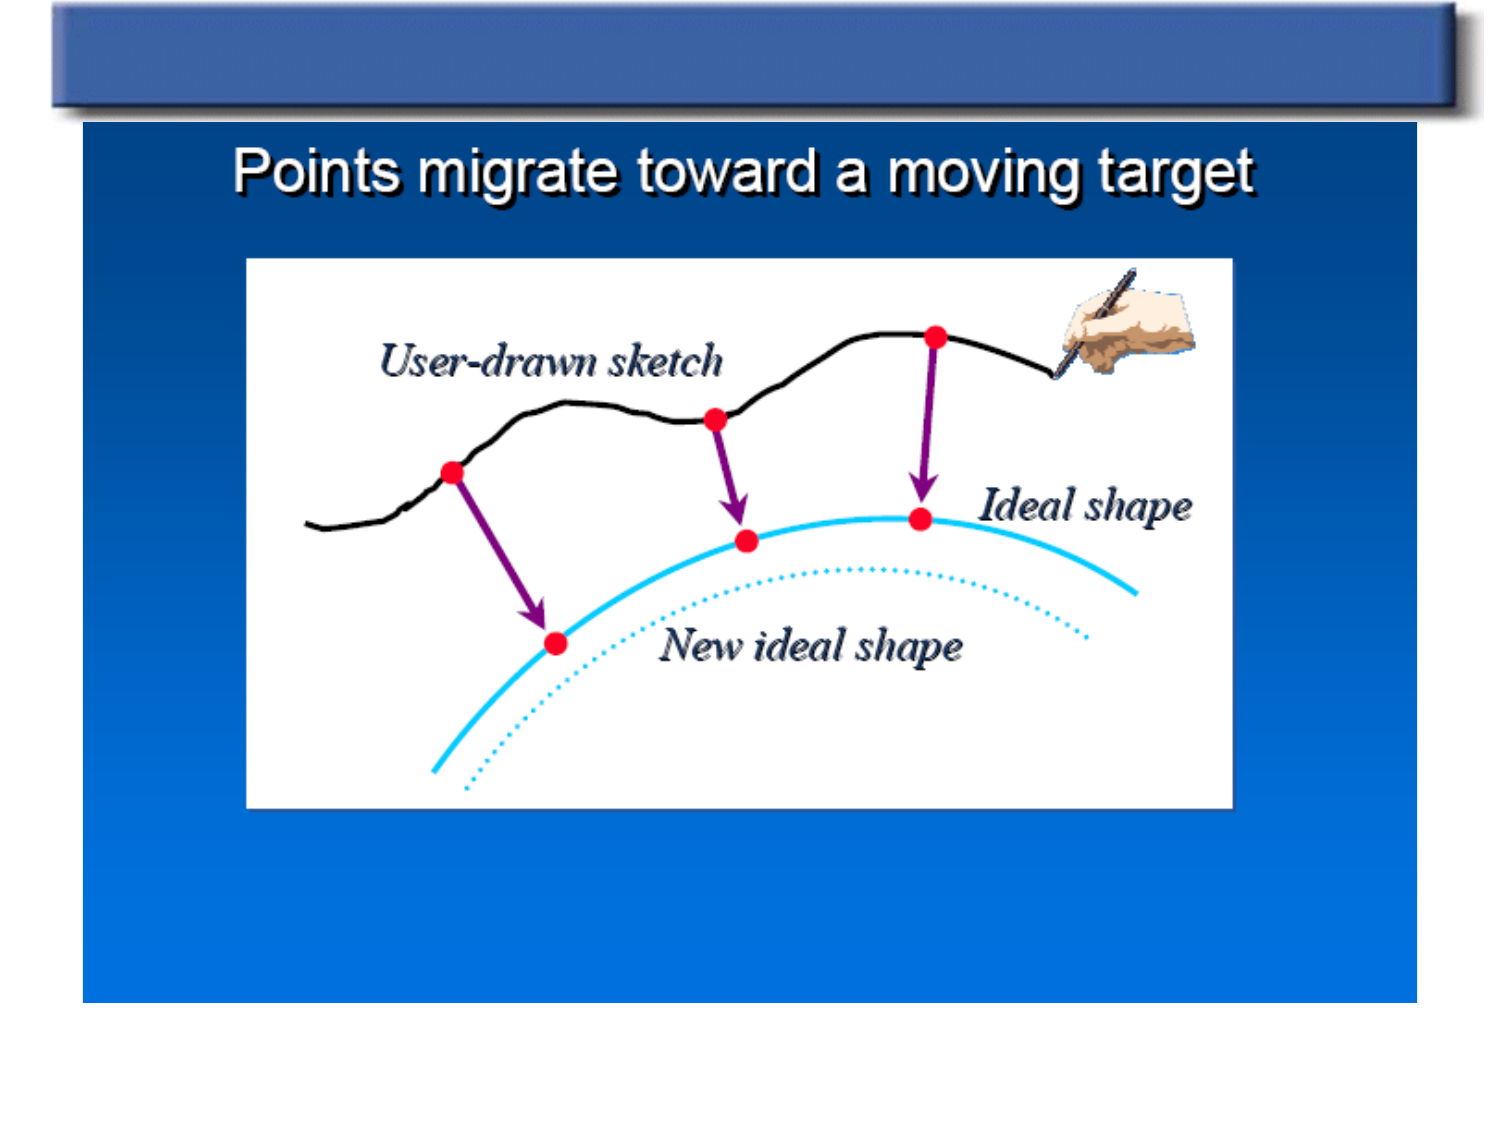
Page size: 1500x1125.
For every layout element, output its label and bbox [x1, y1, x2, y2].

picture [50, 0, 1484, 1003]
